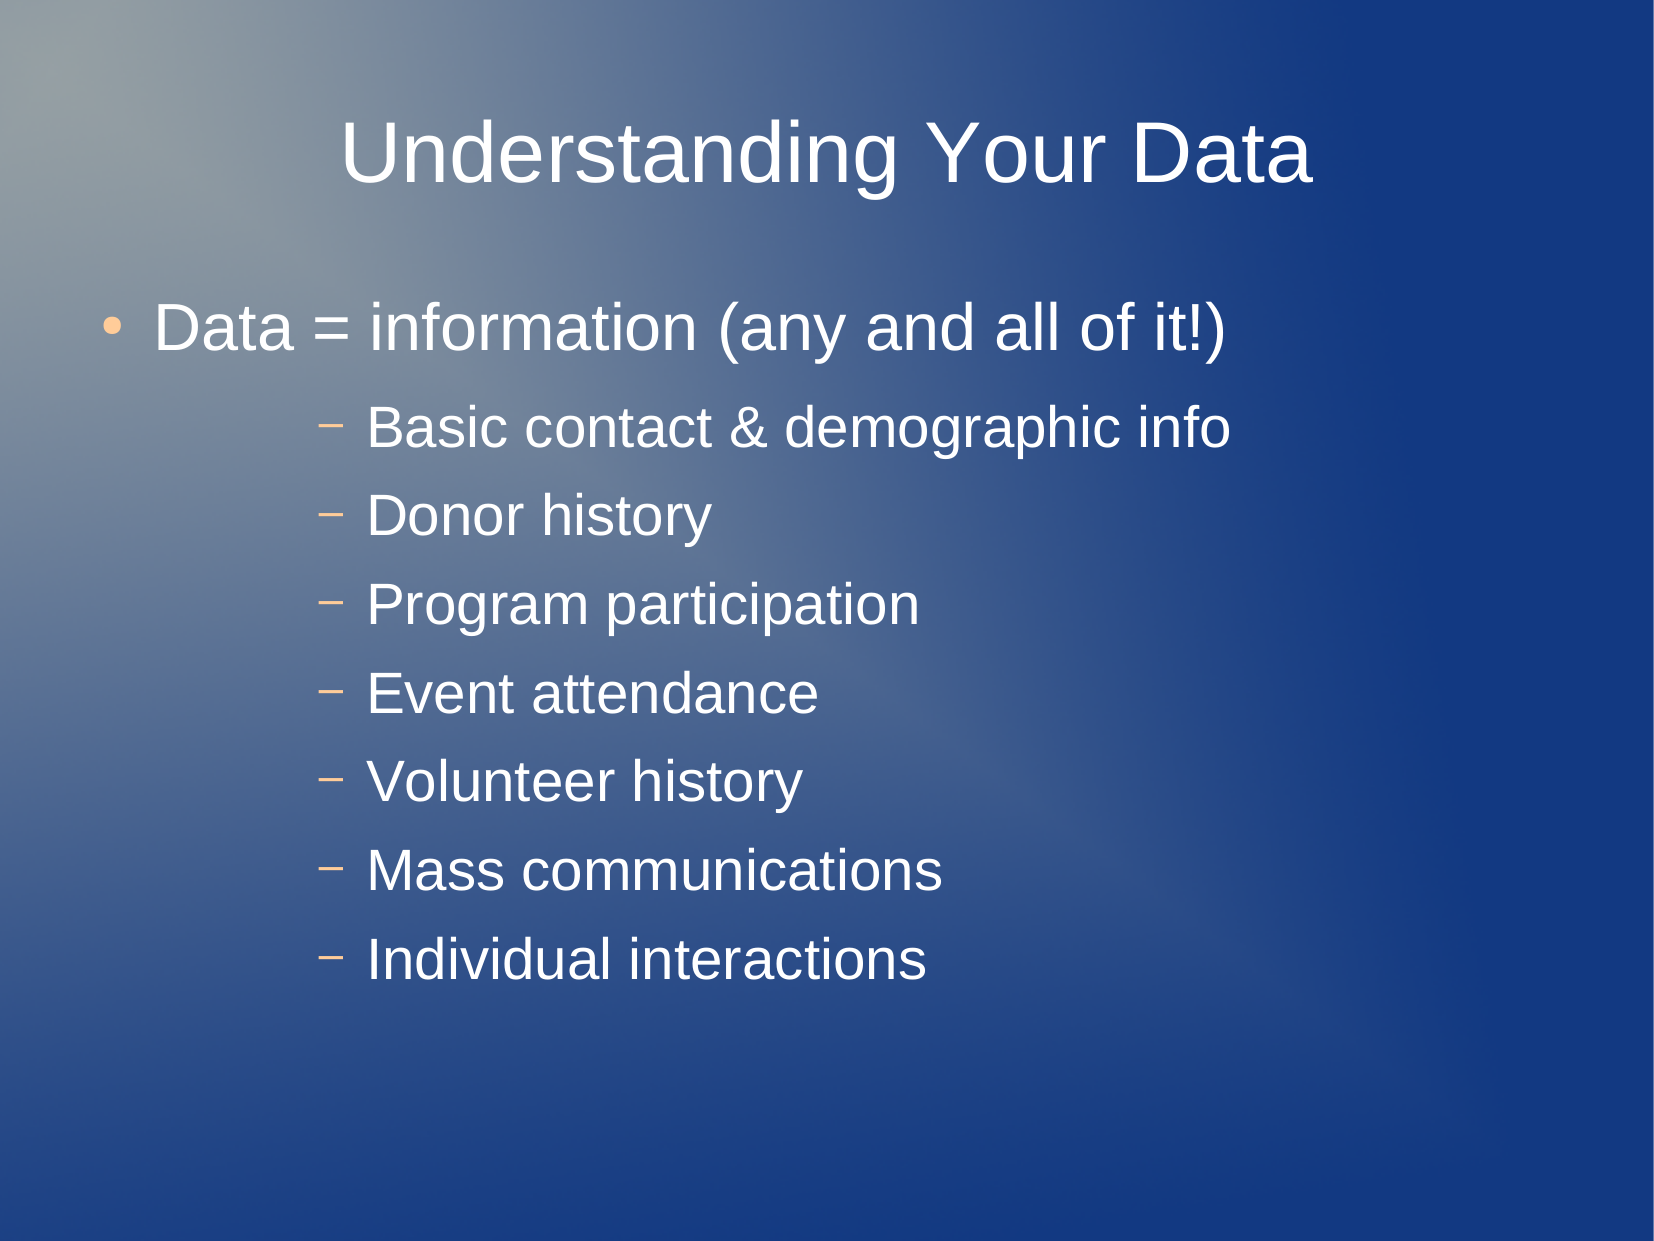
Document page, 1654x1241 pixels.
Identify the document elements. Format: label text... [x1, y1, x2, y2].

title Understanding Your Data [82, 49, 1571, 257]
list Data = information (any and all of it!) Basic contact & demographic info Donor history Program participation Event attendance Volunteer history Mass communications Individual interactions [82, 290, 1571, 1109]
picture [0, 0, 1654, 1241]
